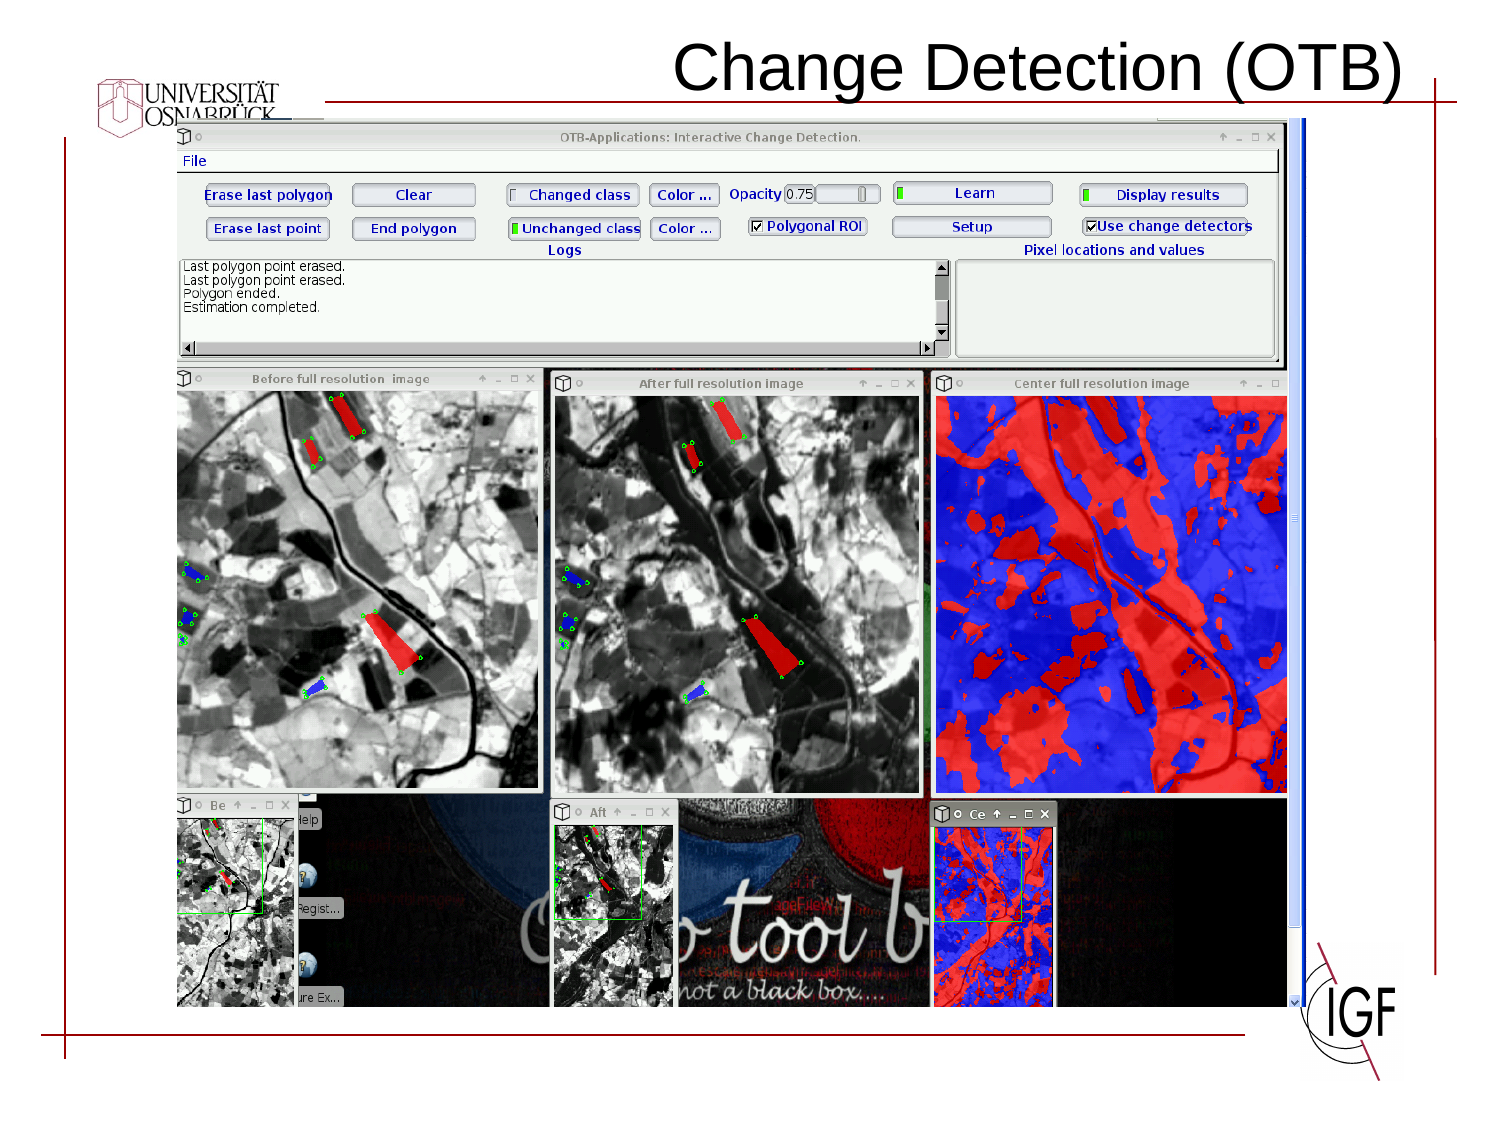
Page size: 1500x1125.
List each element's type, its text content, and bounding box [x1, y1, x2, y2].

picture [97, 79, 1404, 1081]
title Change Detection (OTB) [520, 4, 1421, 130]
